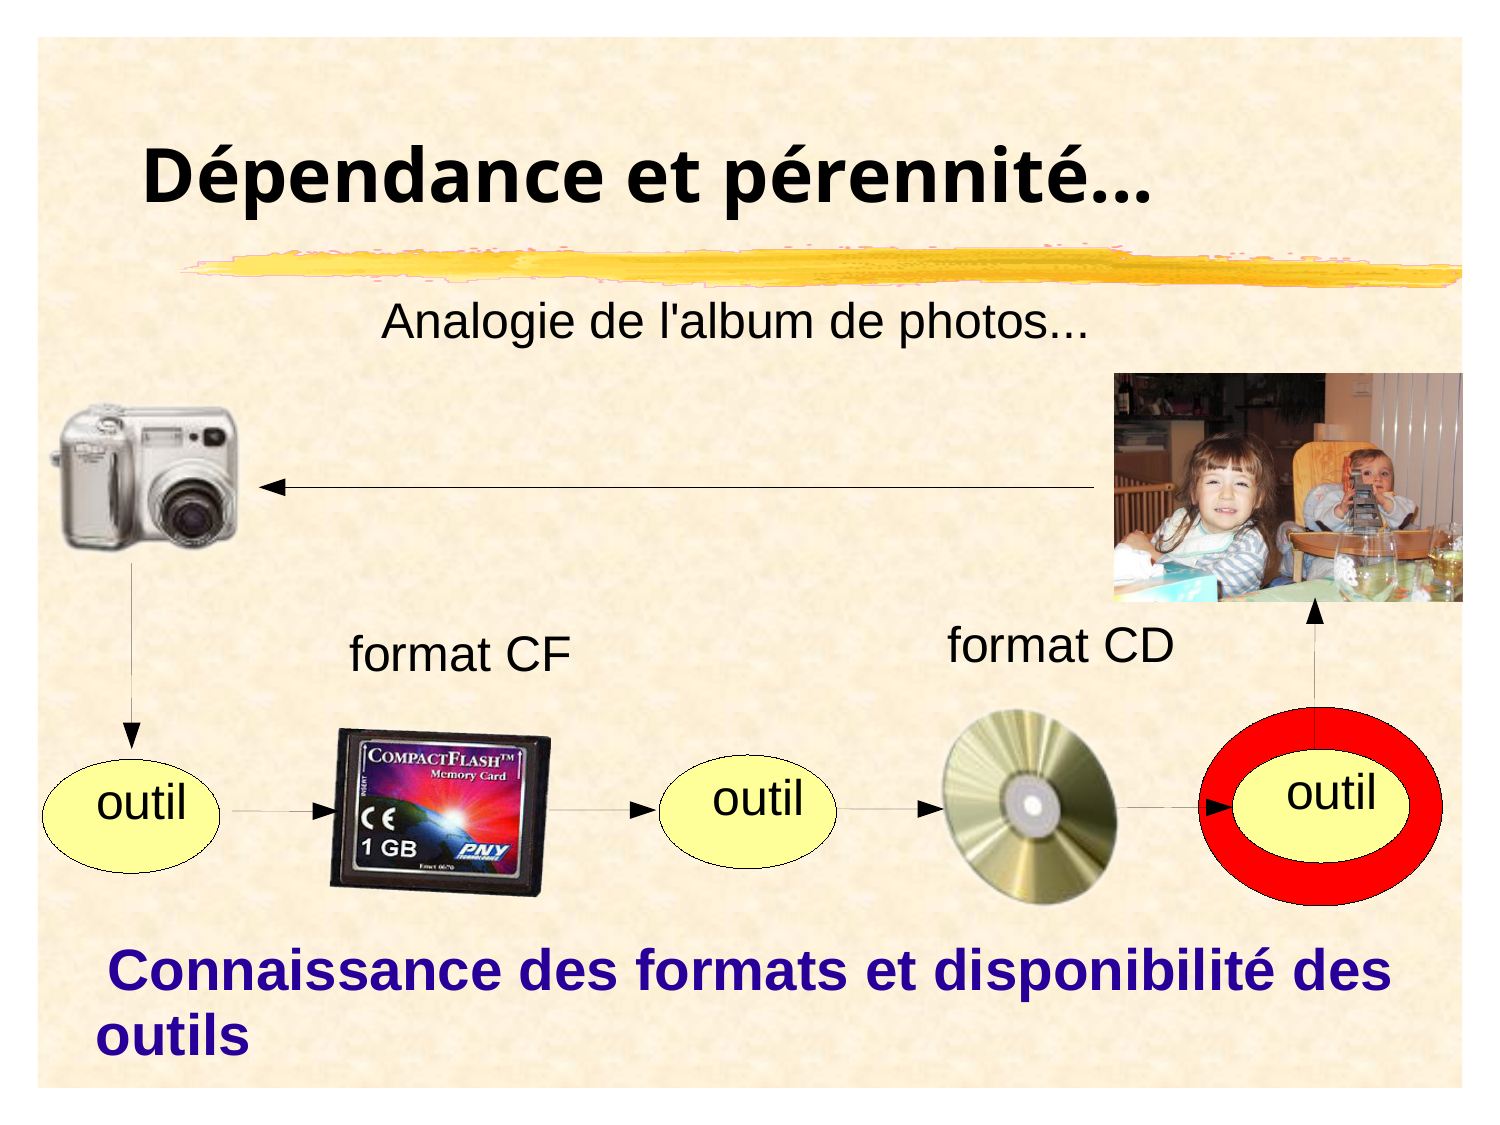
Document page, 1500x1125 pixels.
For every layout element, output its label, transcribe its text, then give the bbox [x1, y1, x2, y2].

text_box outil [701, 769, 806, 842]
text_box Analogie de l'album de photos... [369, 293, 1189, 366]
text_box format CD [935, 617, 1192, 689]
title Dépendance et pérennité... [125, 37, 1372, 310]
text_box outil [84, 774, 190, 846]
text_box outil [1274, 764, 1379, 836]
text_box [1198, 707, 1443, 906]
text_box [659, 754, 837, 869]
text_box Connaissance des formats et disponibilité des outils [95, 937, 1463, 1068]
text_box [42, 759, 220, 874]
text_box format CF [337, 625, 586, 698]
picture [37, 37, 1463, 1088]
